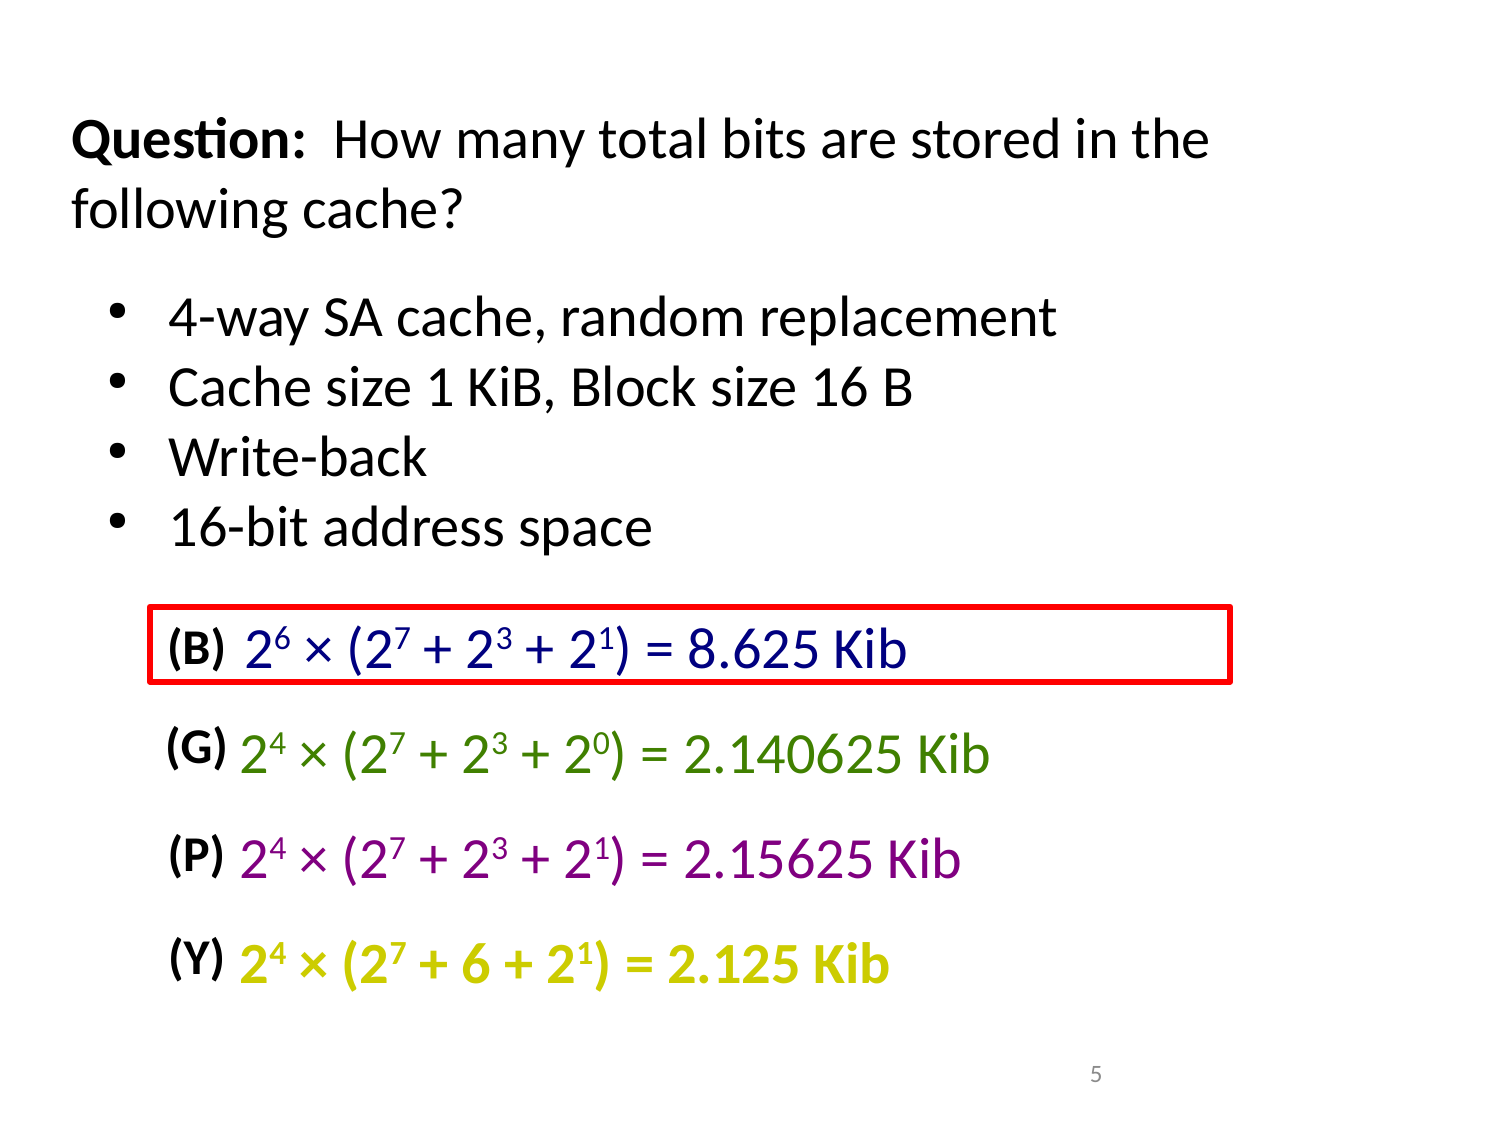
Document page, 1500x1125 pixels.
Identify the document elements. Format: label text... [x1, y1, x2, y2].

text_box (B) [153, 610, 243, 679]
text_box (P) [152, 813, 241, 889]
text_box (Y) [153, 916, 241, 992]
text_box 24 × (27 + 23 + 21) = 2.15625 Kib [225, 813, 1325, 898]
text_box 26 × (27 + 23 + 21) = 8.625 Kib [243, 610, 1227, 679]
text_box Question: How many total bits are stored in the following cache? 4-way SA cache, random replacement Cache size 1 KiB, Block size 16 B Write-back 16-bit address space [56, 92, 1332, 566]
text_box 24 × (27 + 6 + 21) = 2.125 Kib [225, 918, 1385, 1003]
text_box (G) [150, 706, 243, 782]
slide_number <number> [1074, 1042, 1425, 1103]
text_box 24 × (27 + 23 + 20) = 2.140625 Kib [224, 708, 1453, 793]
text_box 26 × (27 + 23 + 21) = 8.625 Kib [229, 603, 1449, 688]
